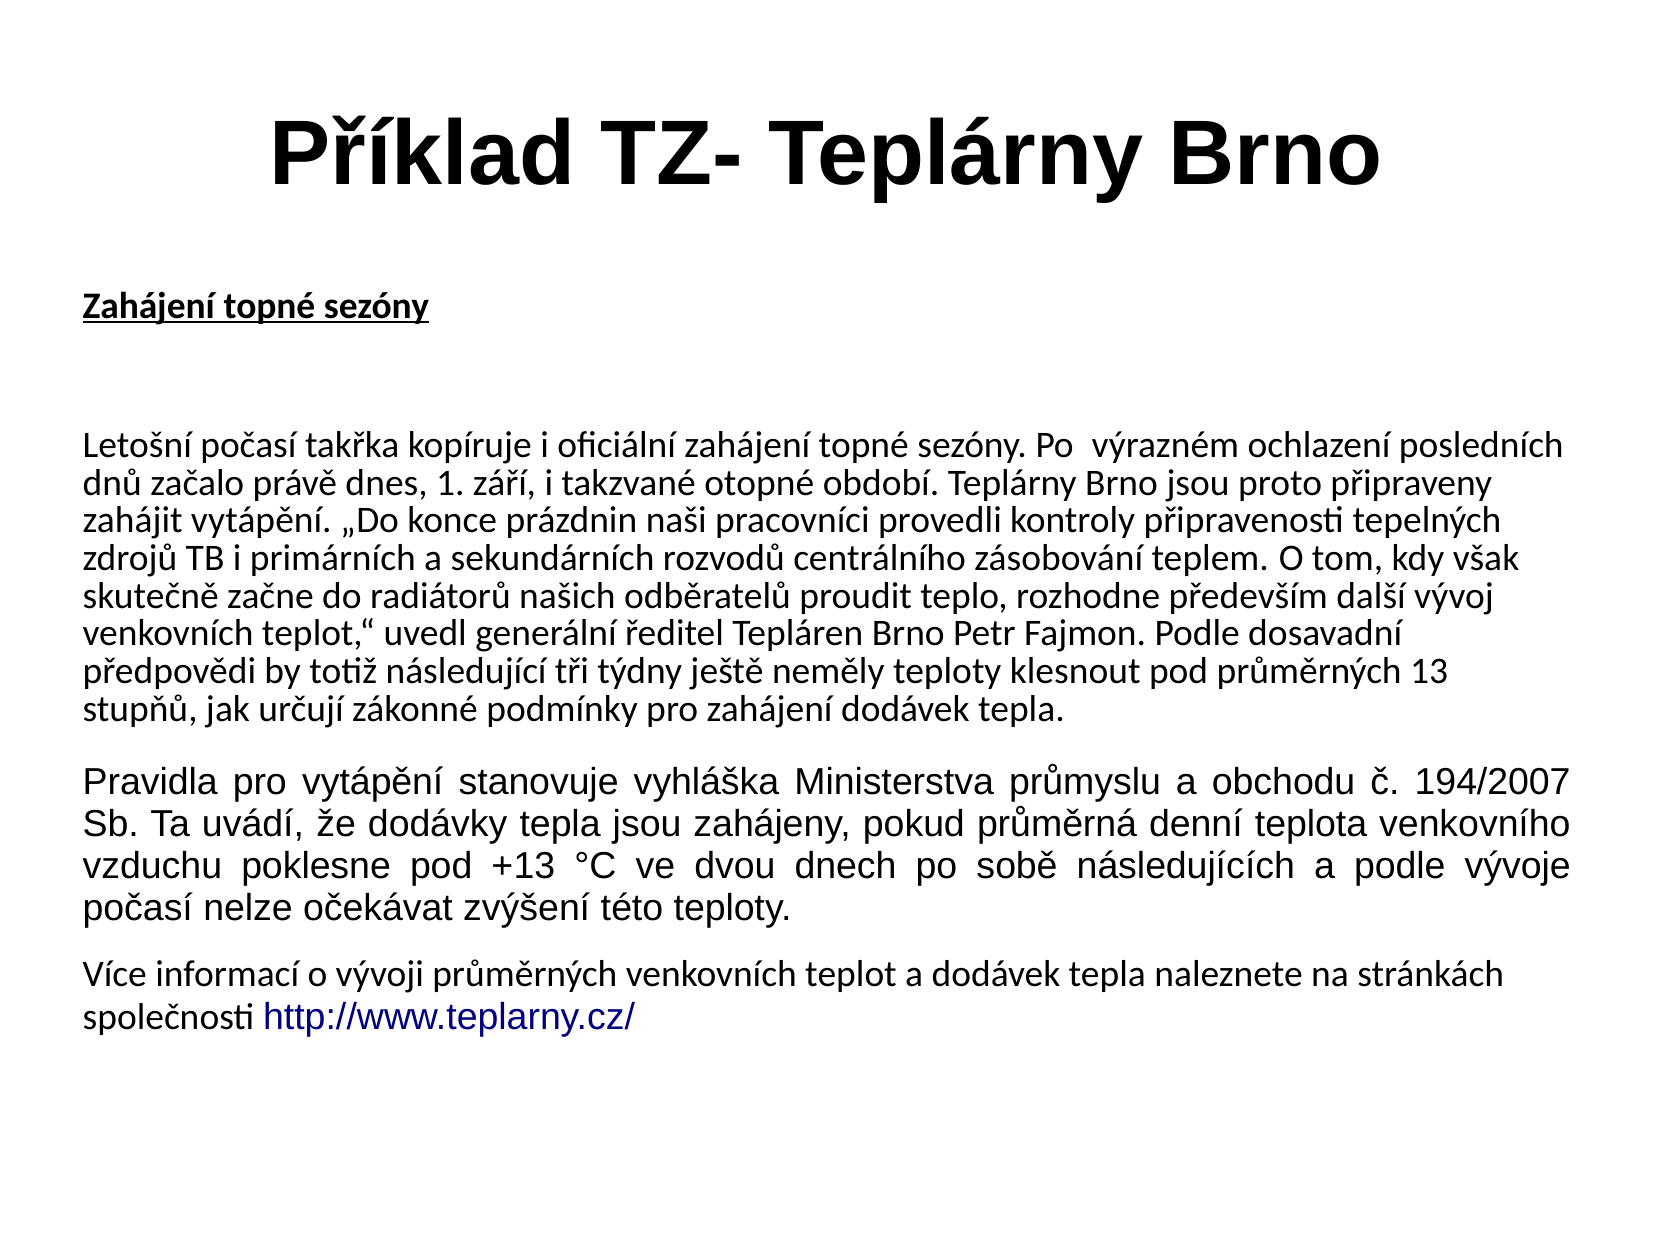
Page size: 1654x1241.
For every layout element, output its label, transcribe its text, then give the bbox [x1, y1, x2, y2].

title Příklad TZ- Teplárny Brno [82, 49, 1571, 257]
list Zahájení topné sezóny Letošní počasí takřka kopíruje i oficiální zahájení topné sezóny. Po výrazném ochlazení posledních dnů začalo právě dnes, 1. září, i takzvané otopné období. Teplárny Brno jsou proto připraveny zahájit vytápění. „Do konce prázdnin naši pracovníci provedli kontroly připravenosti tepelných zdrojů TB i primárních a sekundárních rozvodů centrálního zásobování teplem. O tom, kdy však skutečně začne do radiátorů našich odběratelů proudit teplo, rozhodne především další vývoj venkovních teplot,“ uvedl generální ředitel Tepláren Brno Petr Fajmon. Podle dosavadní předpovědi by totiž následující tři týdny ještě neměly teploty klesnout pod průměrných 13 stupňů, jak určují zákonné podmínky pro zahájení dodávek tepla. Pravidla pro vytápění stanovuje vyhláška Ministerstva průmyslu a obchodu č. 194/2007 Sb. Ta uvádí, že dodávky tepla jsou zahájeny, pokud průměrná denní teplota venkovního vzduchu poklesne pod +13 °C ve dvou dnech po sobě následujících a podle vývoje počasí nelze očekávat zvýšení této teploty. Více informací o vývoji průměrných venkovních teplot a dodávek tepla naleznete na stránkách společnosti http://www.teplarny.cz/ [82, 290, 1571, 1123]
